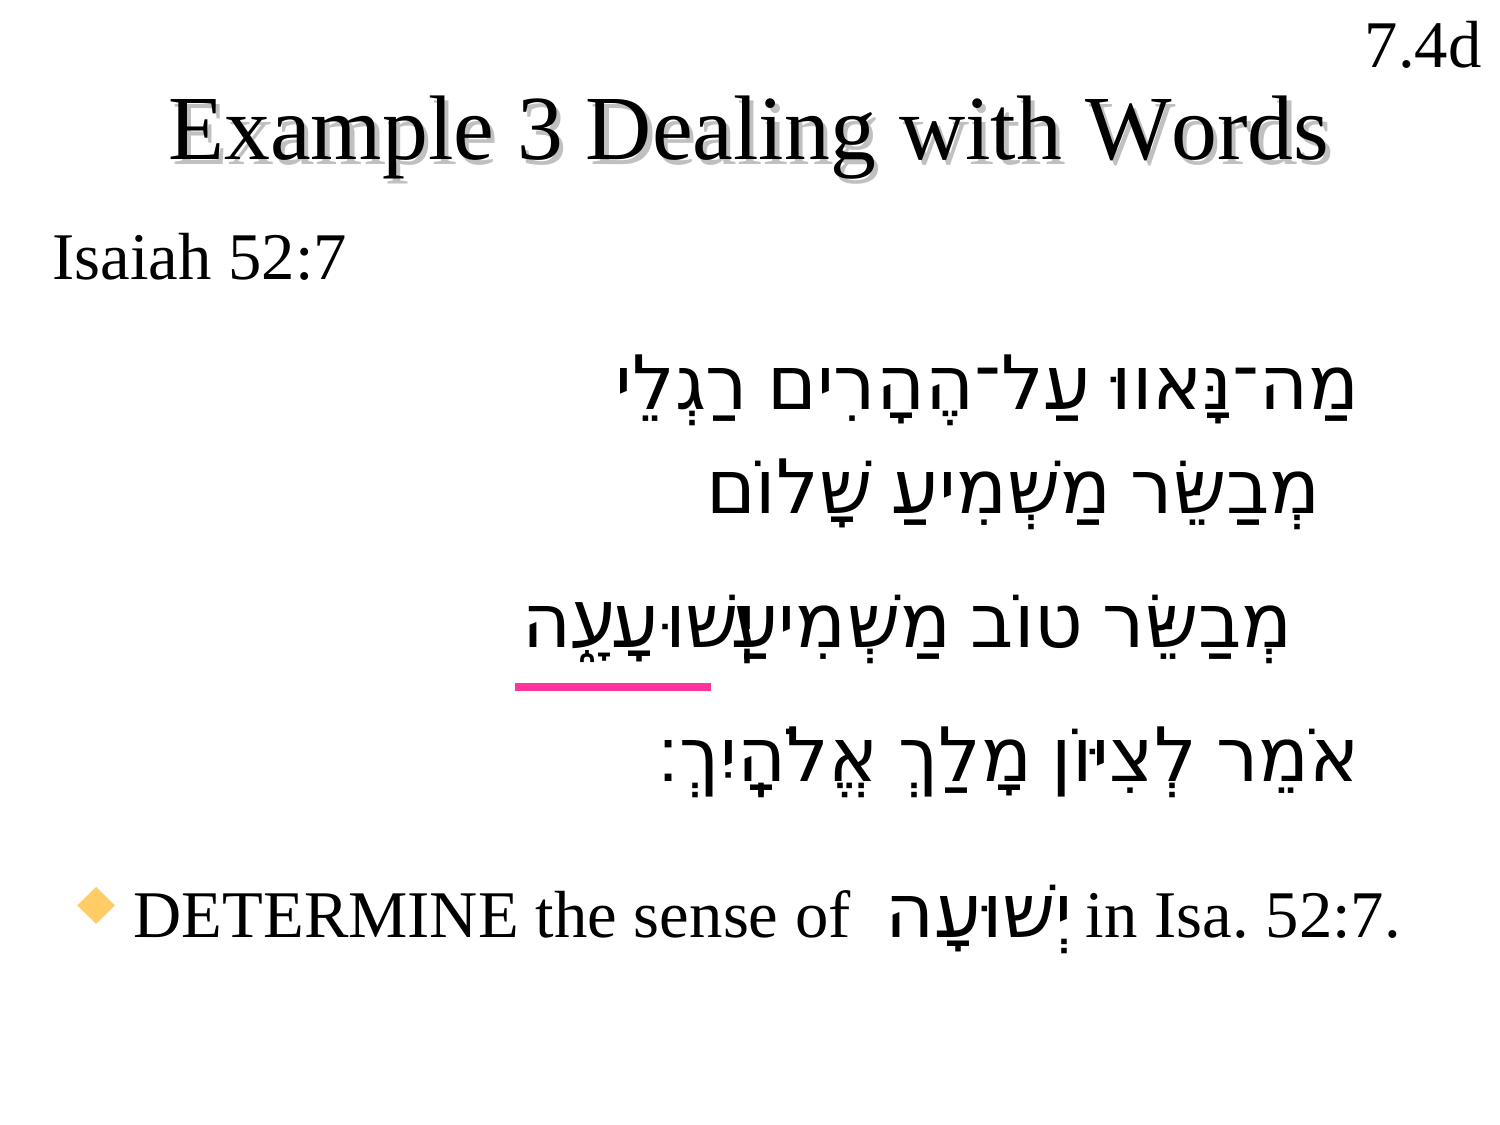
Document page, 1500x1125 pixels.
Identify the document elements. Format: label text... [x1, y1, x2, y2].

text_box מַה־נָּאווּ עַל־הֶהָרִים רַגְלֵי מְבַשֵּׂר מַשְׁמִיעַ שָׁלוֹם מְבַשֵּׂר טוֹב מַשְׁמִיעַ יְשׁוּעָ֑ה אֹמֵר לְצִיּוֹן מָלַךְ אֱלֹהָֽיִךְ׃ [99, 312, 1375, 811]
text_box Isaiah 52:7 [37, 212, 551, 302]
title Example 3 Dealing with Words [112, 0, 1388, 188]
text_box 7.4d [1350, 0, 1500, 90]
list DETERMINE the sense of יְשׁוּעָה in Isa. 52:7. [62, 849, 1438, 1051]
